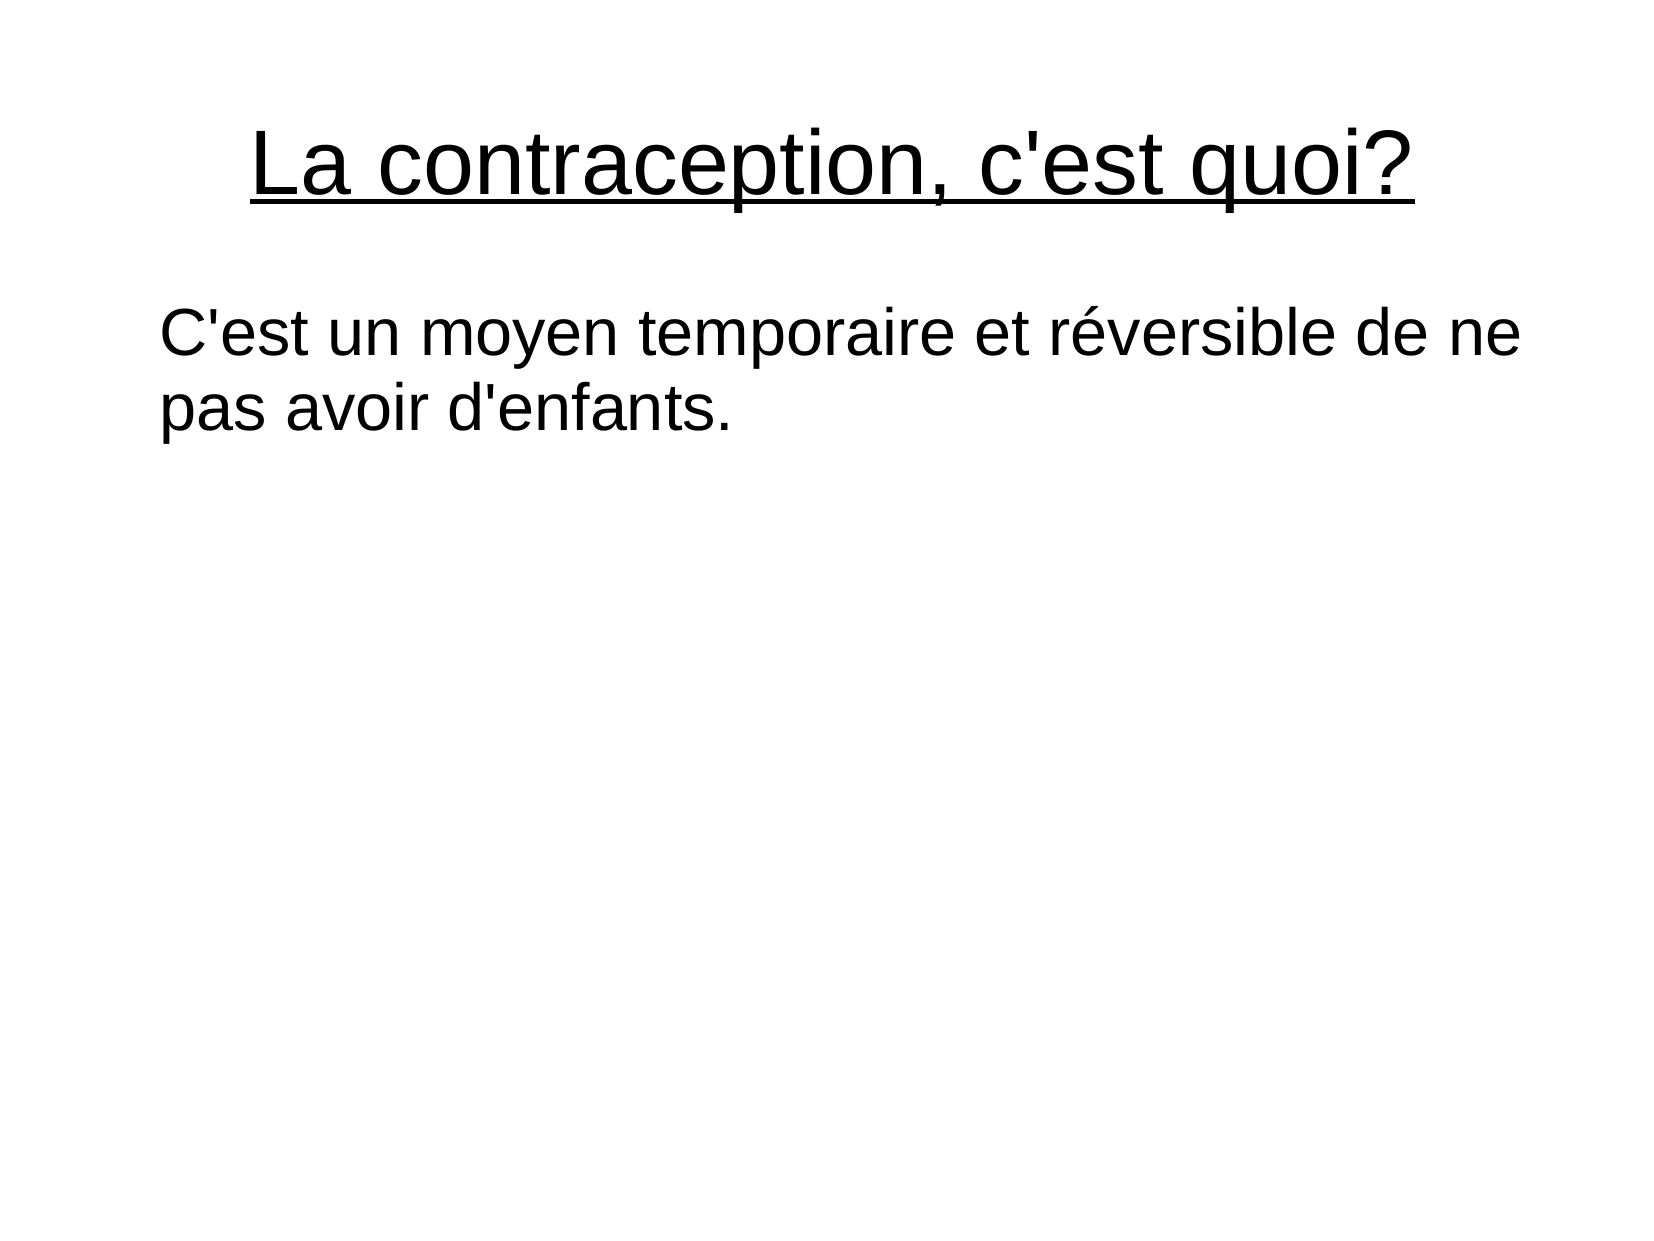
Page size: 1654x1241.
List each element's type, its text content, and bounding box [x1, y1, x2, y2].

list C'est un moyen temporaire et réversible de ne pas avoir d'enfants. [88, 295, 1577, 1015]
title La contraception, c'est quoi? [88, 59, 1577, 267]
